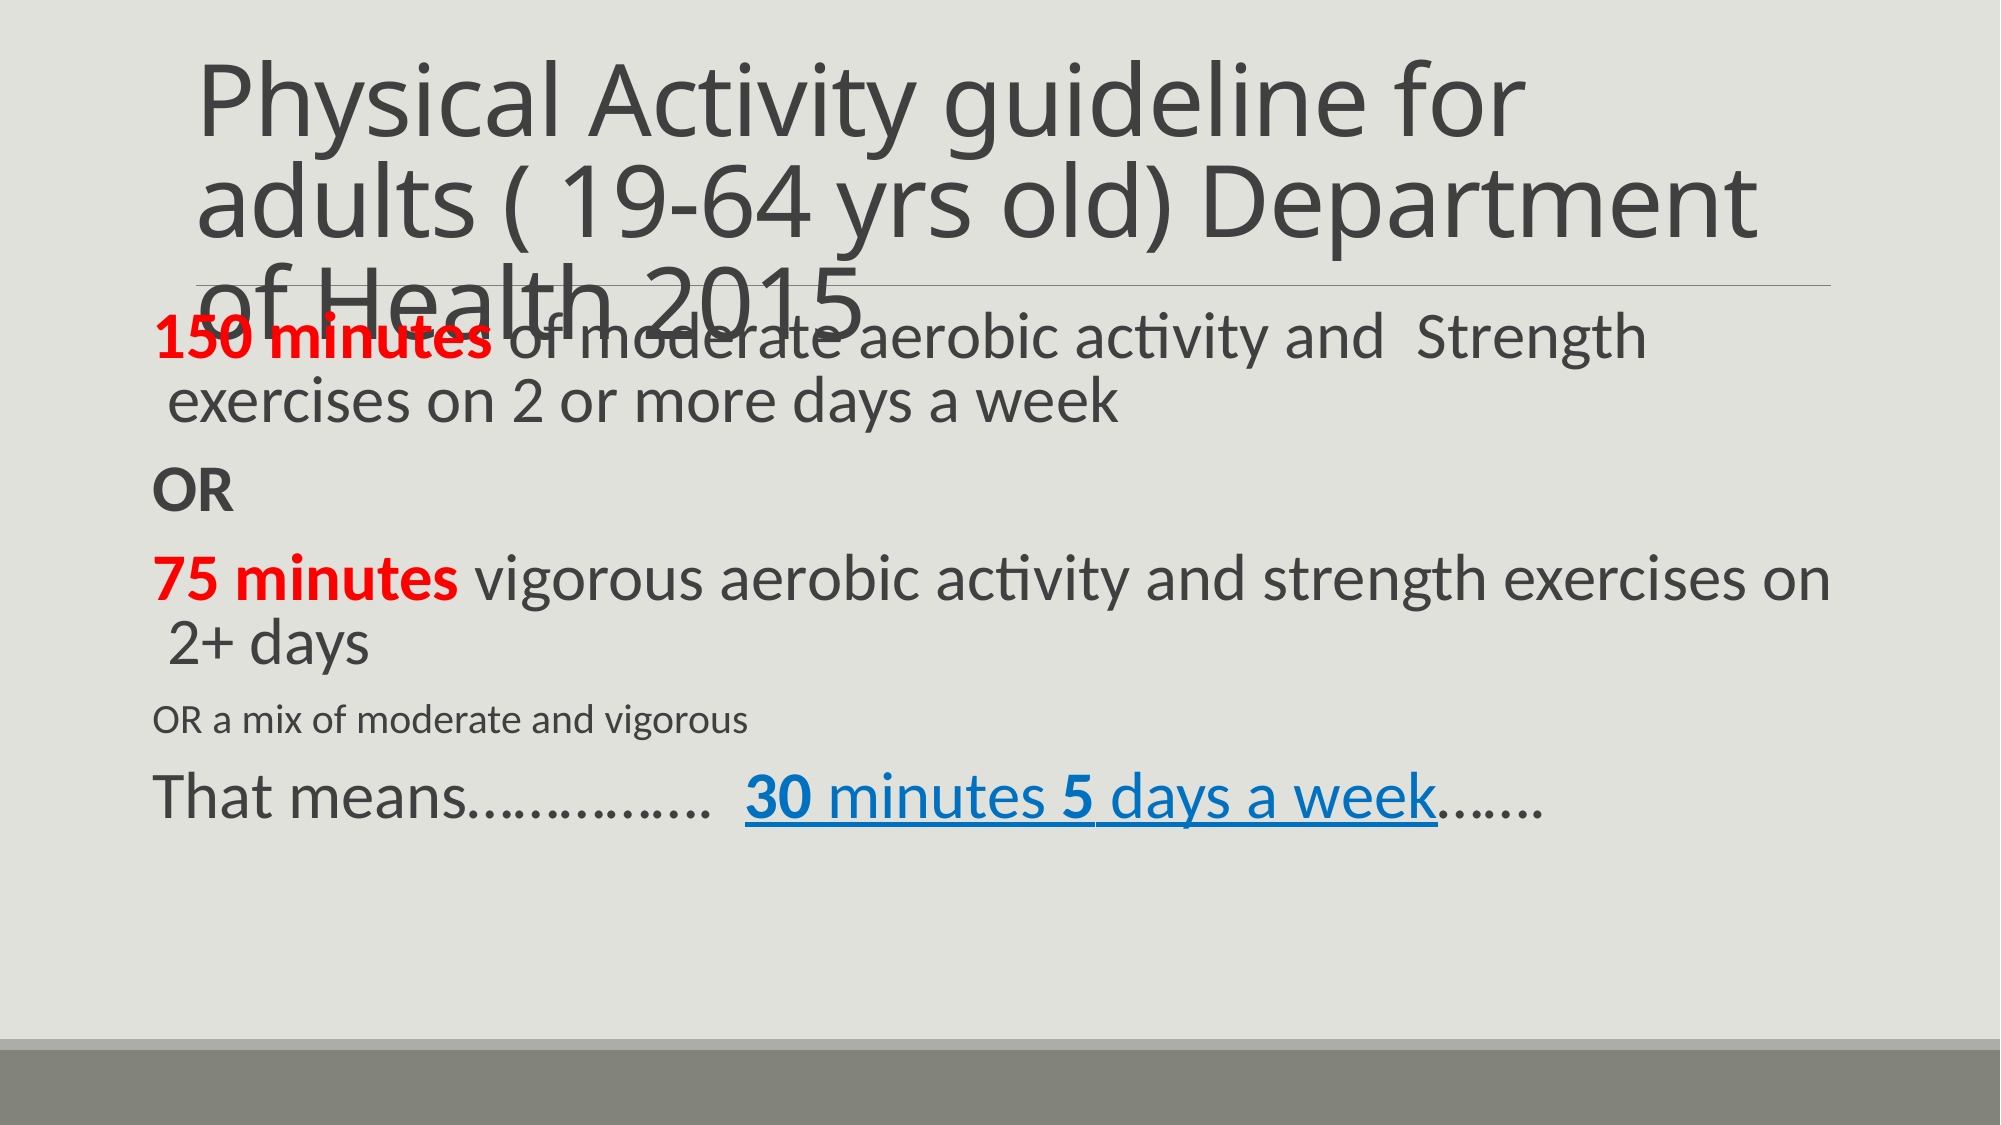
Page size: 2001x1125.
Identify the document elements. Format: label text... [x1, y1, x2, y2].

list 150 minutes of moderate aerobic activity and Strength exercises on 2 or more days a week OR 75 minutes vigorous aerobic activity and strength exercises on 2+ days OR a mix of moderate and vigorous That means……………. 30 minutes 5 days a week……. [137, 299, 1884, 1014]
title Physical Activity guideline for adults ( 19-64 yrs old) Department of Health 2015 [180, 47, 1831, 286]
